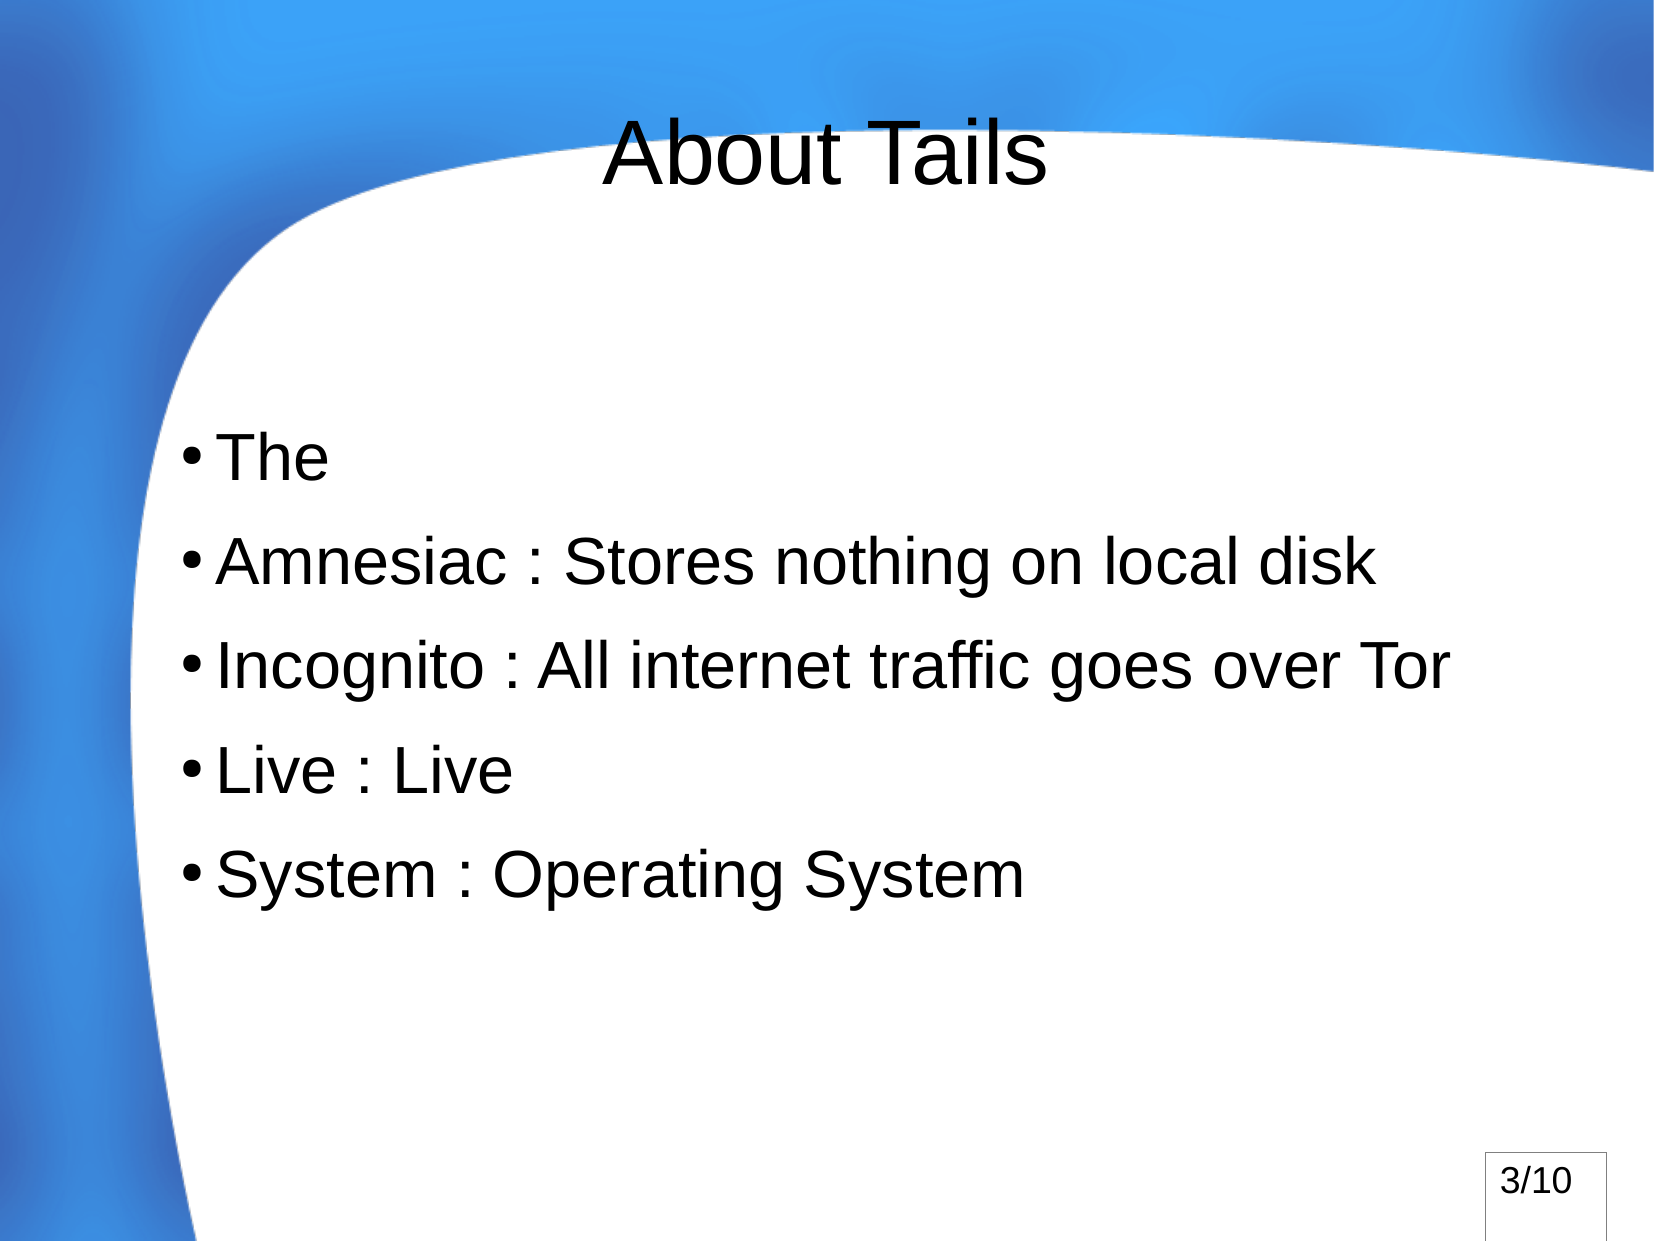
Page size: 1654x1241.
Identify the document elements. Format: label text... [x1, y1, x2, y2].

picture [0, 0, 1654, 1241]
text_box <number>/10 [1485, 1152, 1607, 1241]
title About Tails [82, 49, 1571, 257]
list The Amnesiac : Stores nothing on local disk Incognito : All internet traffic goes over Tor Live : Live System : Operating System [179, 420, 1636, 1140]
